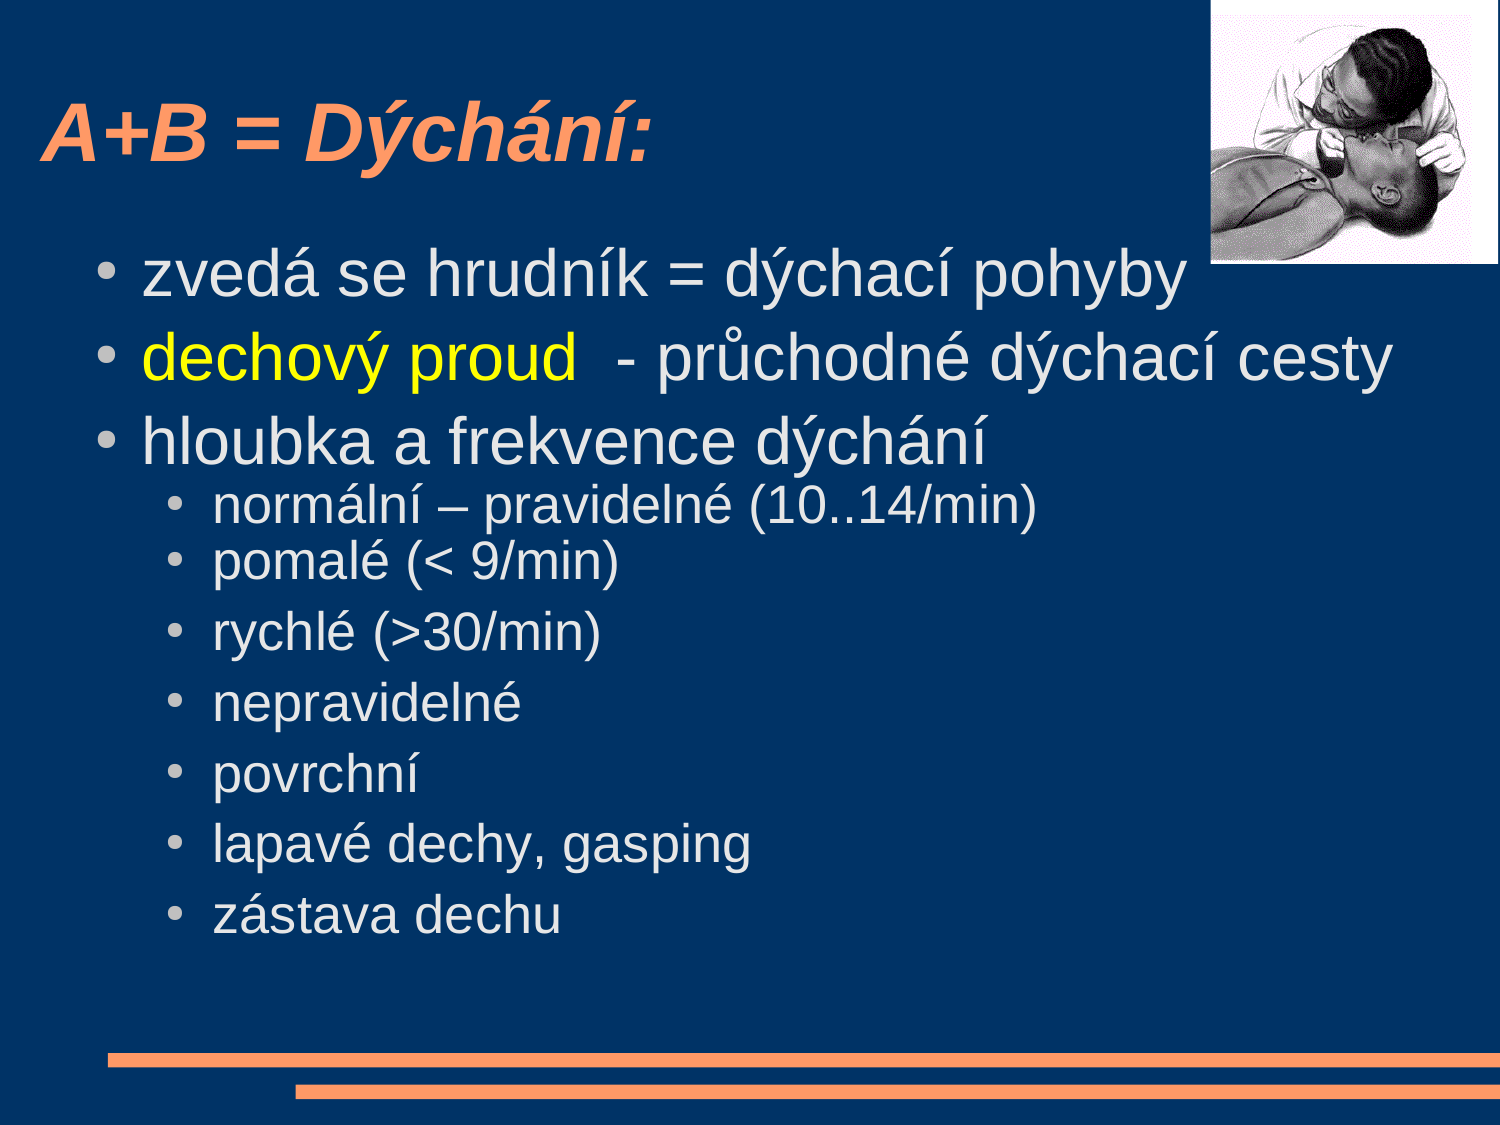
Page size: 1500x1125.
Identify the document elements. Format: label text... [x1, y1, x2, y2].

picture [1210, 0, 1500, 266]
list zvedá se hrudník = dýchací pohyby dechový proud - průchodné dýchací cesty hloubka a frekvence dýchání normální – pravidelné (10..14/min) pomalé (< 9/min) rychlé (>30/min) nepravidelné povrchní lapavé dechy, gasping zástava dechu [94, 236, 1500, 1050]
title A+B = Dýchání: [41, 29, 1210, 237]
